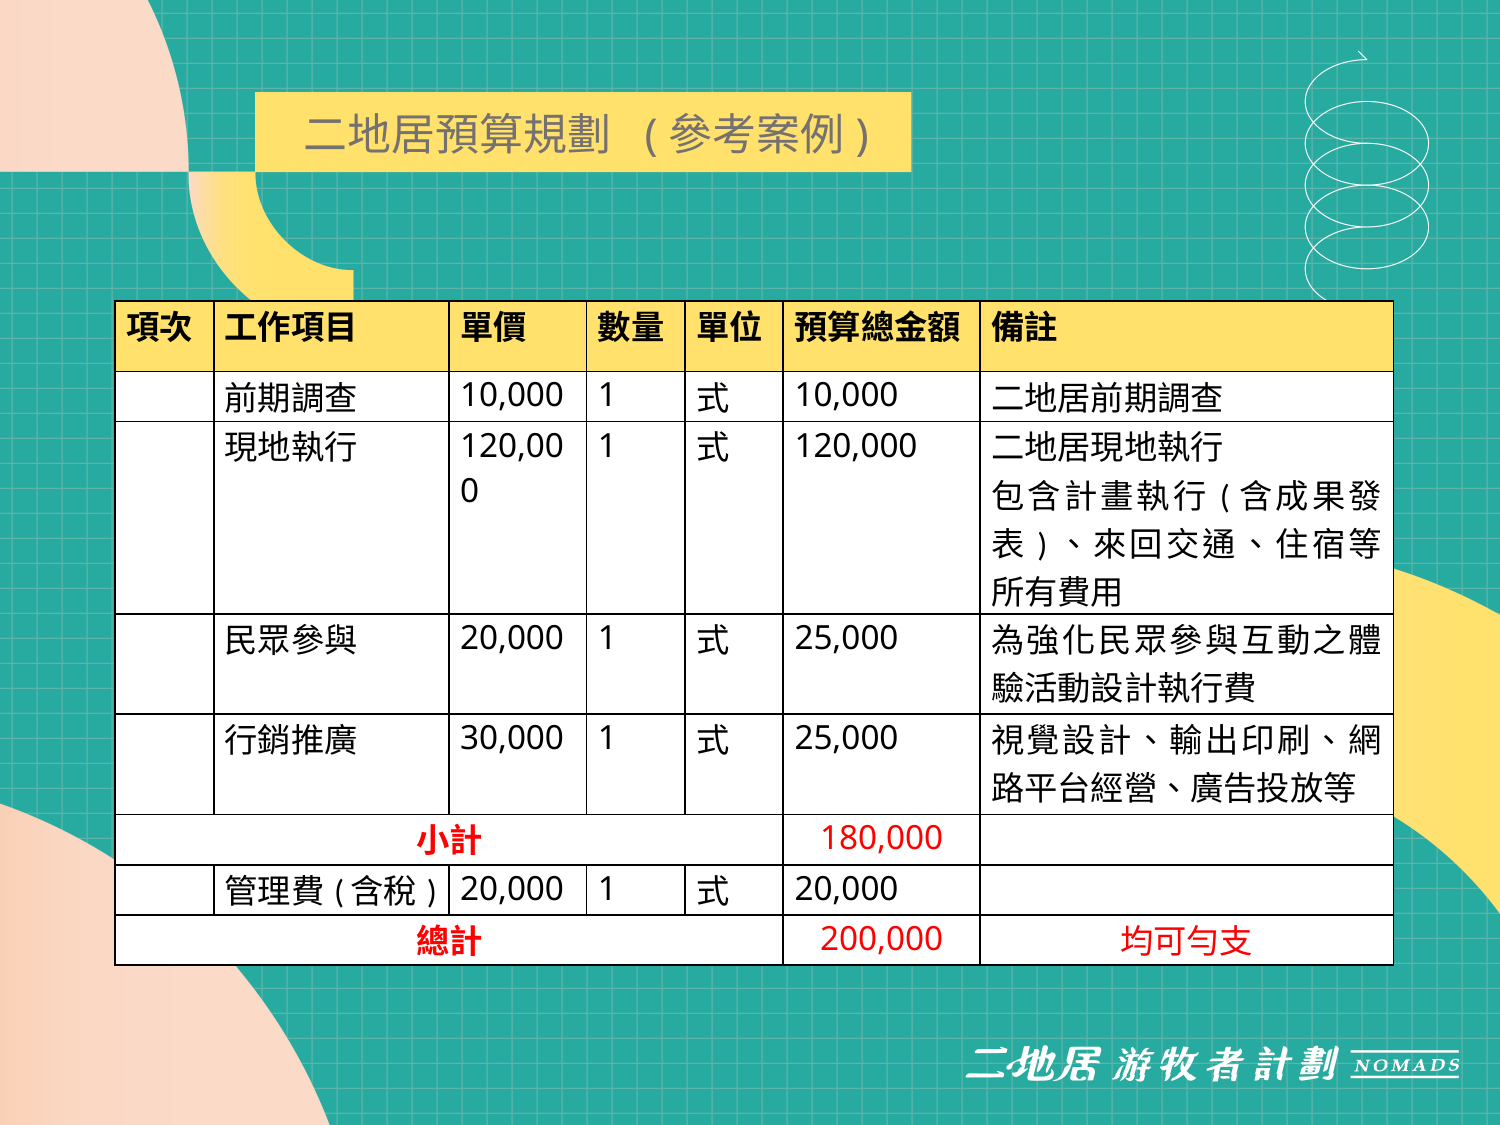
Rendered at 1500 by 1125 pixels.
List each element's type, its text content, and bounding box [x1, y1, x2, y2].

table_cell 二地居現地執行 包含計畫執行(含成果發表)、來回交通、住宿等所有費用 [981, 422, 1393, 613]
table_cell 為強化民眾參與互動之體驗活動設計執行費 [981, 615, 1393, 713]
table_header 項次 [116, 302, 213, 371]
table_cell 前期調查 [215, 372, 448, 421]
table_cell 25,000 [784, 615, 979, 713]
table_header 單位 [686, 302, 782, 371]
table_header 工作項目 [215, 302, 448, 371]
table_cell 20,000 [450, 615, 586, 713]
table_header 單價 [450, 302, 586, 371]
picture [0, 0, 1500, 1125]
table_cell 20,000 [784, 866, 979, 914]
table_cell 20,000 [450, 866, 586, 914]
table_cell 二地居前期調查 [981, 372, 1393, 421]
table_cell 1 [116, 372, 213, 421]
table_header 備註 [981, 302, 1393, 371]
table_cell 行銷推廣 [215, 715, 448, 814]
table_cell [981, 815, 1393, 864]
table_cell 1 [587, 372, 684, 421]
table_cell 式 [686, 615, 782, 713]
table_cell 5 [116, 866, 213, 914]
table_cell 120,000 [450, 422, 586, 613]
table_cell 120,000 [784, 422, 979, 613]
table_cell 1 [587, 715, 684, 814]
table_cell 式 [686, 715, 782, 814]
table_cell 民眾參與 [215, 615, 448, 713]
table_cell 小計 [116, 815, 782, 864]
table_cell 25,000 [784, 715, 979, 814]
table_cell 200,000 [784, 916, 979, 964]
table_cell 10,000 [450, 372, 586, 421]
table_cell 式 [686, 422, 782, 613]
text_box 二地居預算規劃 (參考案例) [255, 92, 912, 173]
table_cell 180,000 [784, 815, 979, 864]
table_cell 2 [116, 422, 213, 613]
table_cell 1 [587, 615, 684, 713]
table_cell 式 [686, 866, 782, 914]
table_cell 10,000 [784, 372, 979, 421]
table_cell 總計 [116, 916, 782, 964]
table_cell 30,000 [450, 715, 586, 814]
table_cell 現地執行 [215, 422, 448, 613]
table_cell 管理費(含稅) [215, 866, 448, 914]
table_header 數量 [587, 302, 684, 371]
table_cell 1 [587, 866, 684, 914]
table_cell 3 [116, 615, 213, 713]
table_cell 均可勻支 [981, 916, 1393, 964]
table_cell 視覺設計、輸出印刷、網路平台經營、廣告投放等 [981, 715, 1393, 814]
table_cell 式 [686, 372, 782, 421]
table_cell [981, 866, 1393, 914]
table_cell 4 [116, 715, 213, 814]
table_header 預算總金額 [784, 302, 979, 371]
table_cell 1 [587, 422, 684, 613]
